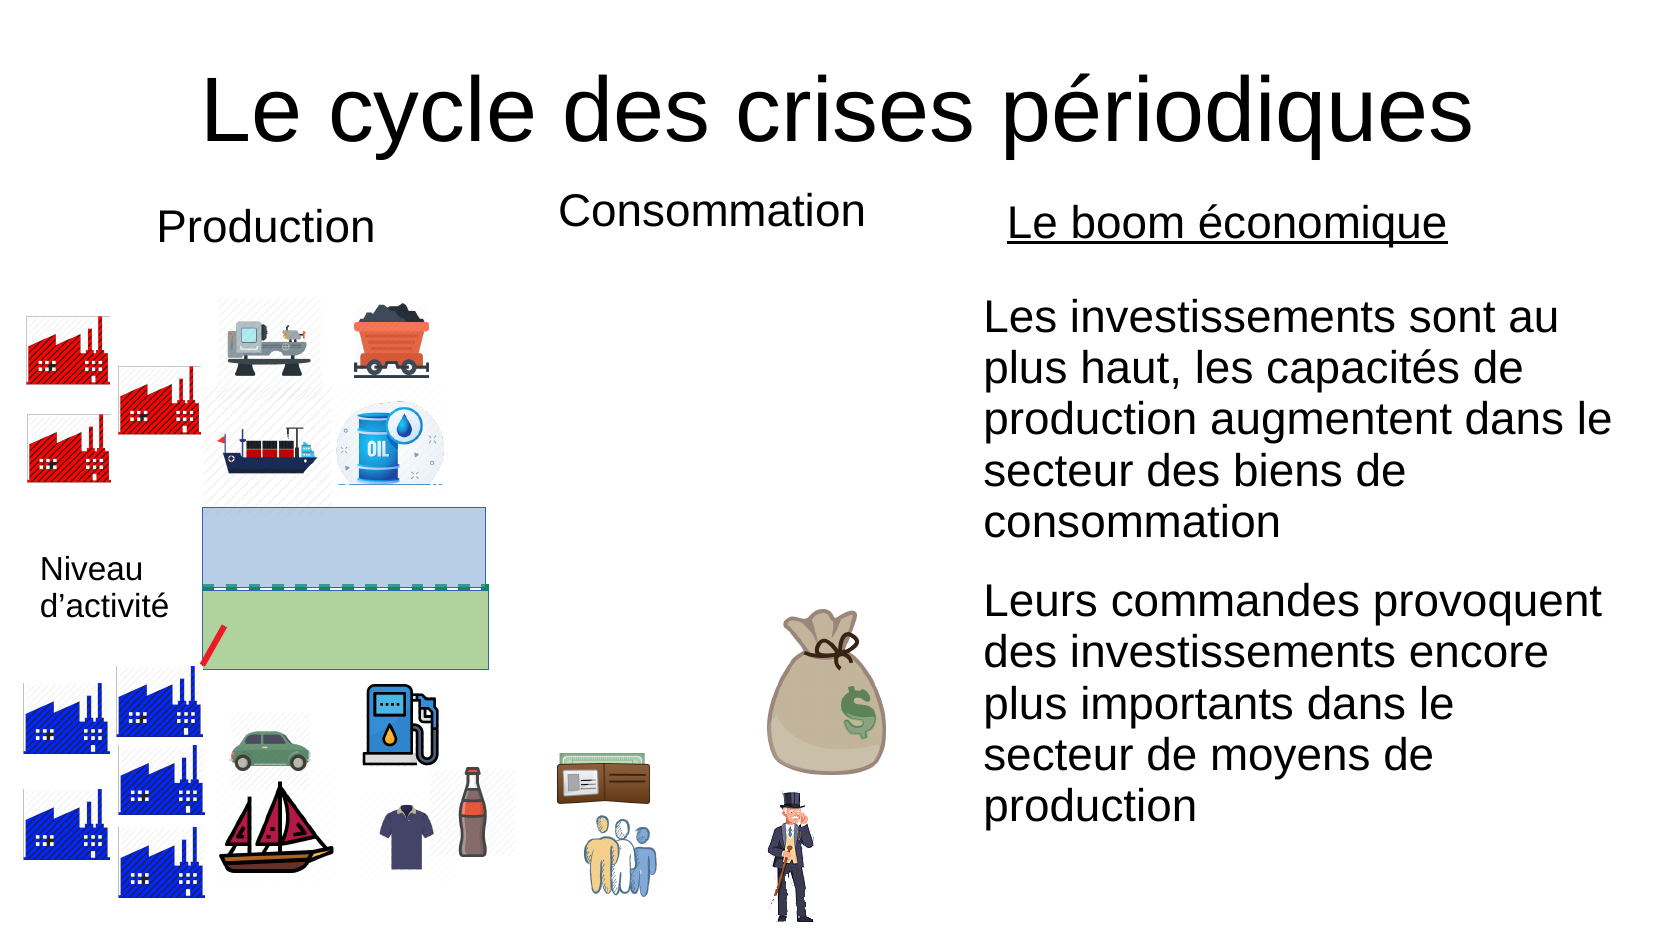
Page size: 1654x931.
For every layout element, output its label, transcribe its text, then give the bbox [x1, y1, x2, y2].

picture [118, 744, 205, 815]
text_box [202, 590, 489, 670]
title Le cycle des crises périodiques [47, 7, 1630, 213]
text_box Le boom économique [992, 189, 1642, 272]
text_box Niveau d’activité [25, 543, 202, 643]
text_box [202, 507, 486, 588]
picture [23, 788, 110, 860]
picture [23, 682, 110, 754]
text_box Les investissements sont au plus haut, les capacités de production augmentent dans le secteur des biens de consommation [968, 283, 1630, 555]
text_box Production [141, 193, 402, 260]
picture [215, 710, 337, 886]
picture [118, 295, 447, 517]
text_box Consommation [543, 177, 886, 295]
picture [354, 303, 429, 378]
picture [26, 316, 110, 386]
picture [557, 753, 650, 804]
picture [116, 665, 203, 737]
picture [578, 814, 662, 899]
picture [27, 414, 111, 483]
picture [357, 681, 517, 886]
picture [767, 791, 814, 922]
picture [767, 609, 886, 775]
text_box Leurs commandes provoquent des investissements encore plus importants dans le secteur de moyens de production [968, 567, 1630, 898]
picture [118, 826, 205, 898]
